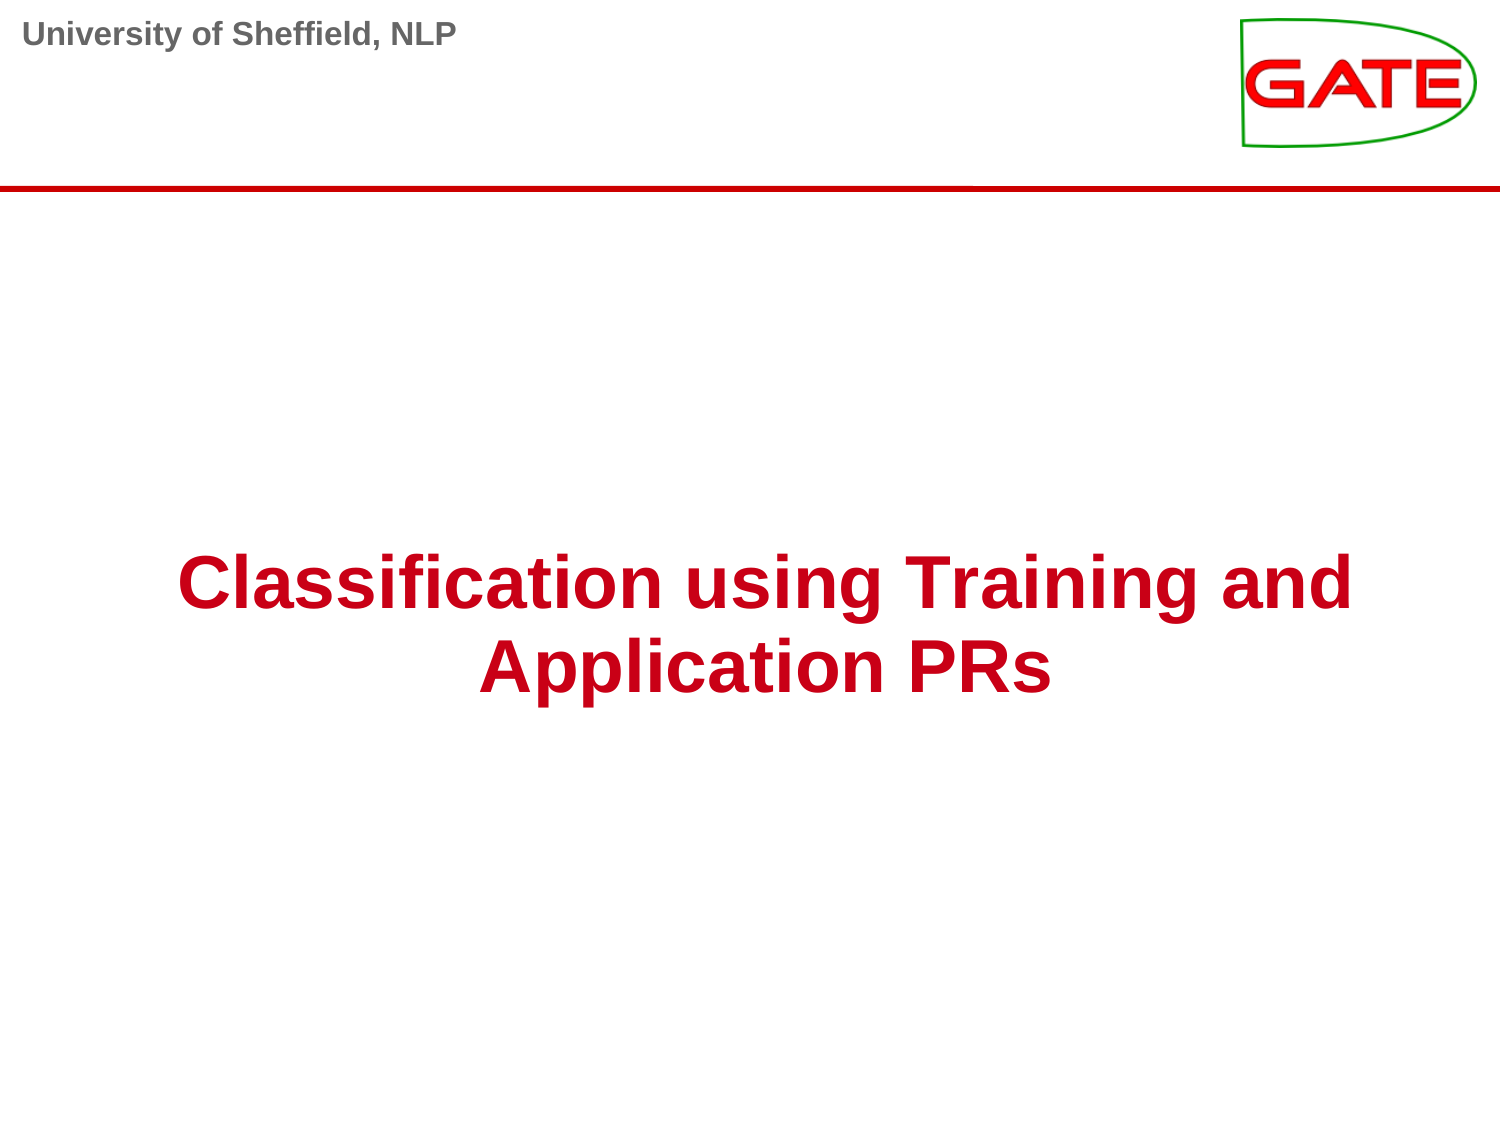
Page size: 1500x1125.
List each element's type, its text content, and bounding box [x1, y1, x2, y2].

subtitle Classification using Training and Application PRs [59, 250, 1418, 1002]
picture [1240, 18, 1477, 148]
